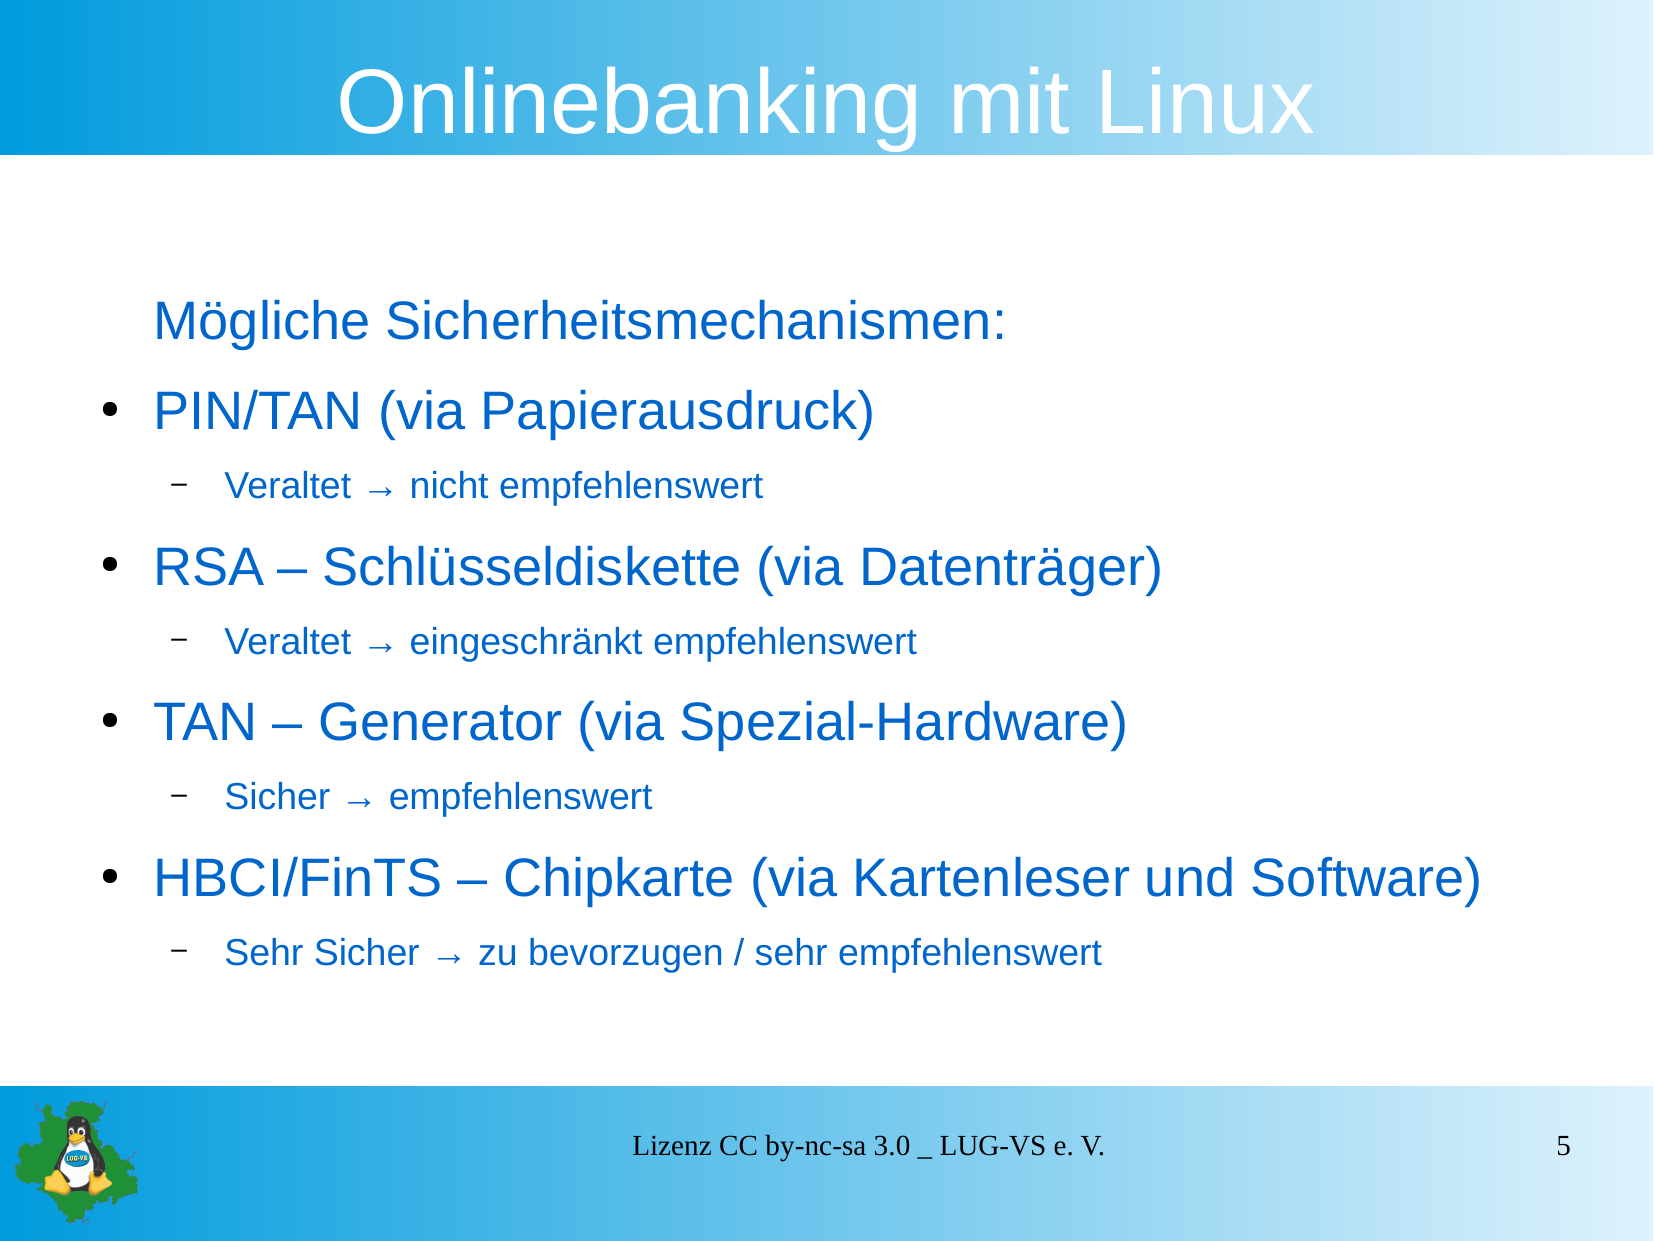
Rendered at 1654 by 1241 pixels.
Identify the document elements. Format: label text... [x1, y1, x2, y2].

list Mögliche Sicherheitsmechanismen: PIN/TAN (via Papierausdruck) Veraltet → nicht empfehlenswert RSA – Schlüsseldiskette (via Datenträger) Veraltet → eingeschränkt empfehlenswert TAN – Generator (via Spezial-Hardware) Sicher → empfehlenswert HBCI/FinTS – Chipkarte (via Kartenleser und Software) Sehr Sicher → zu bevorzugen / sehr empfehlenswert [82, 290, 1571, 1010]
text_box [82, 49, 1571, 155]
picture [16, 1086, 142, 1241]
